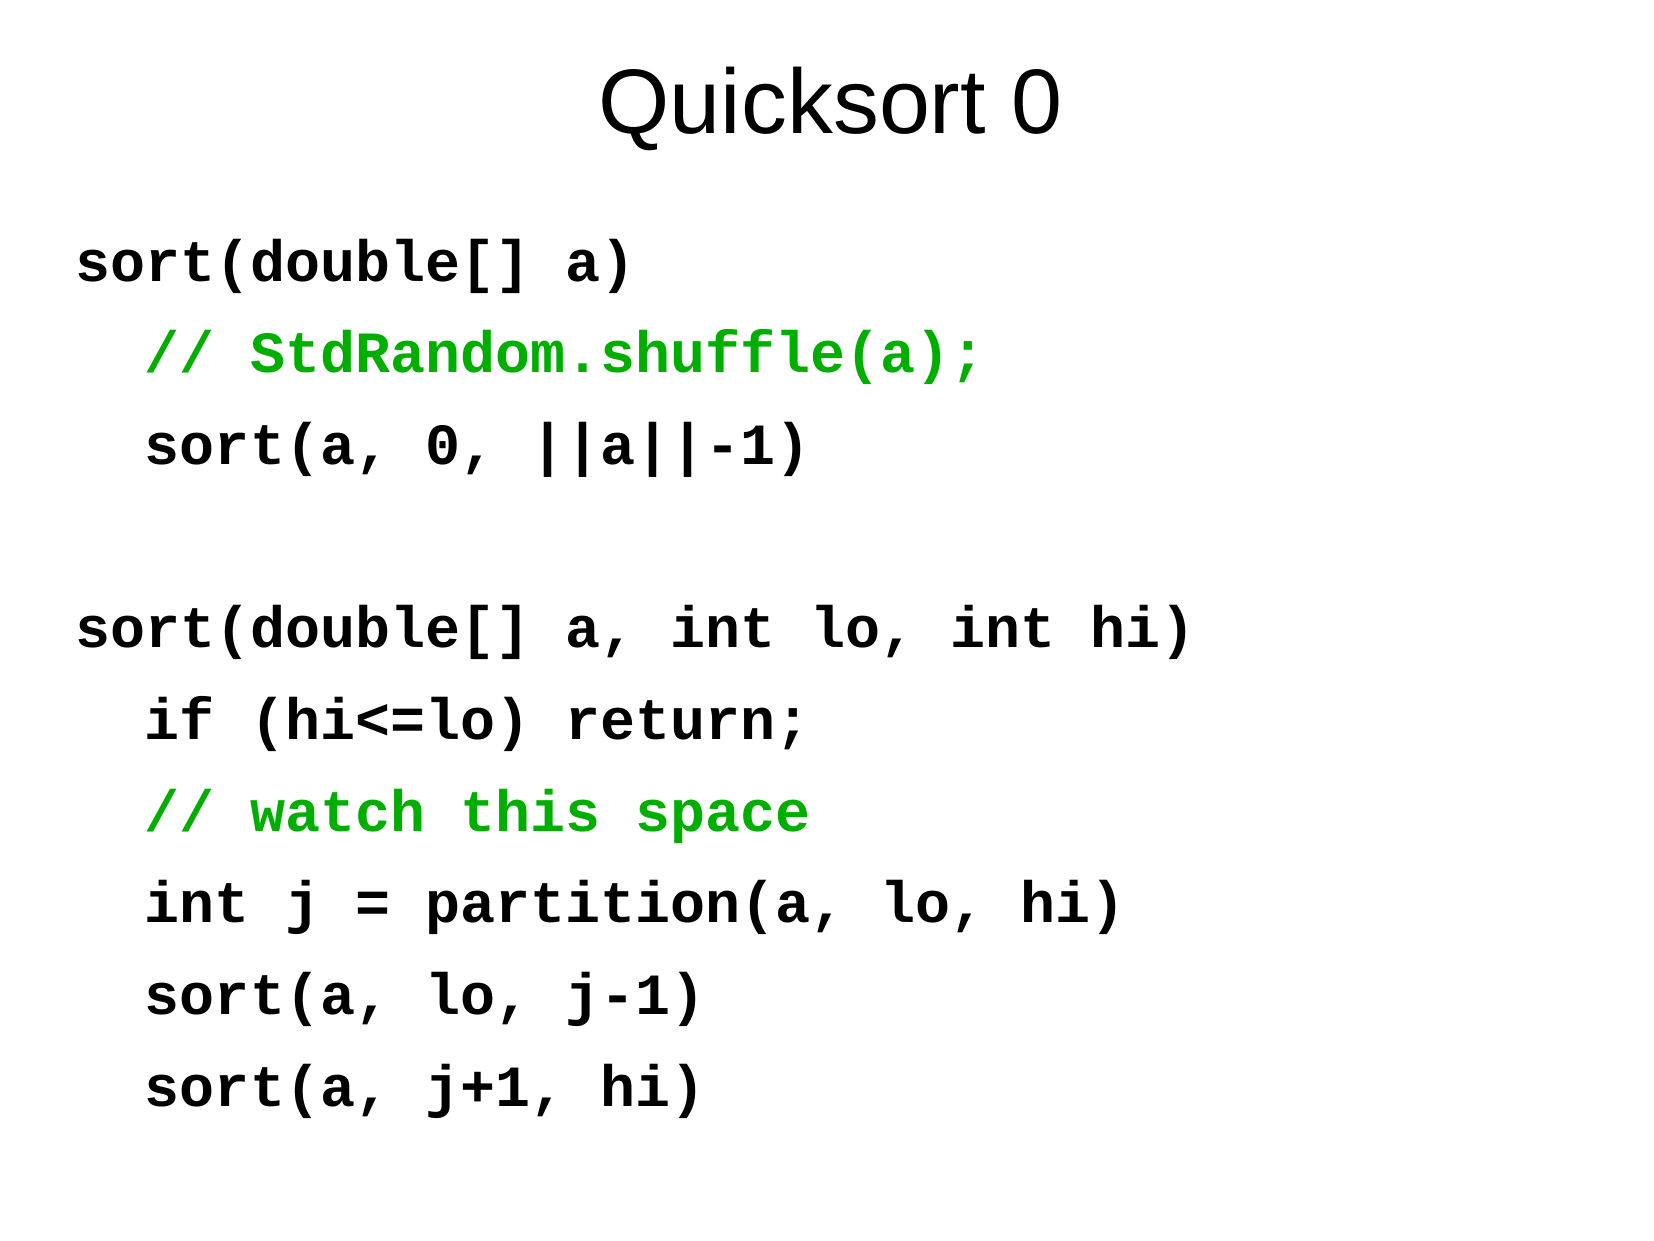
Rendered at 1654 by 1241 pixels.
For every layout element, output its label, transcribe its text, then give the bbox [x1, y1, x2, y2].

list sort(double[] a) // StdRandom.shuffle(a); sort(a, 0, ||a||-1) sort(double[] a, int lo, int hi) if (hi<=lo) return; // watch this space int j = partition(a, lo, hi) sort(a, lo, j-1) sort(a, j+1, hi) [75, 225, 1607, 1223]
title Quicksort 0 [86, 0, 1575, 204]
